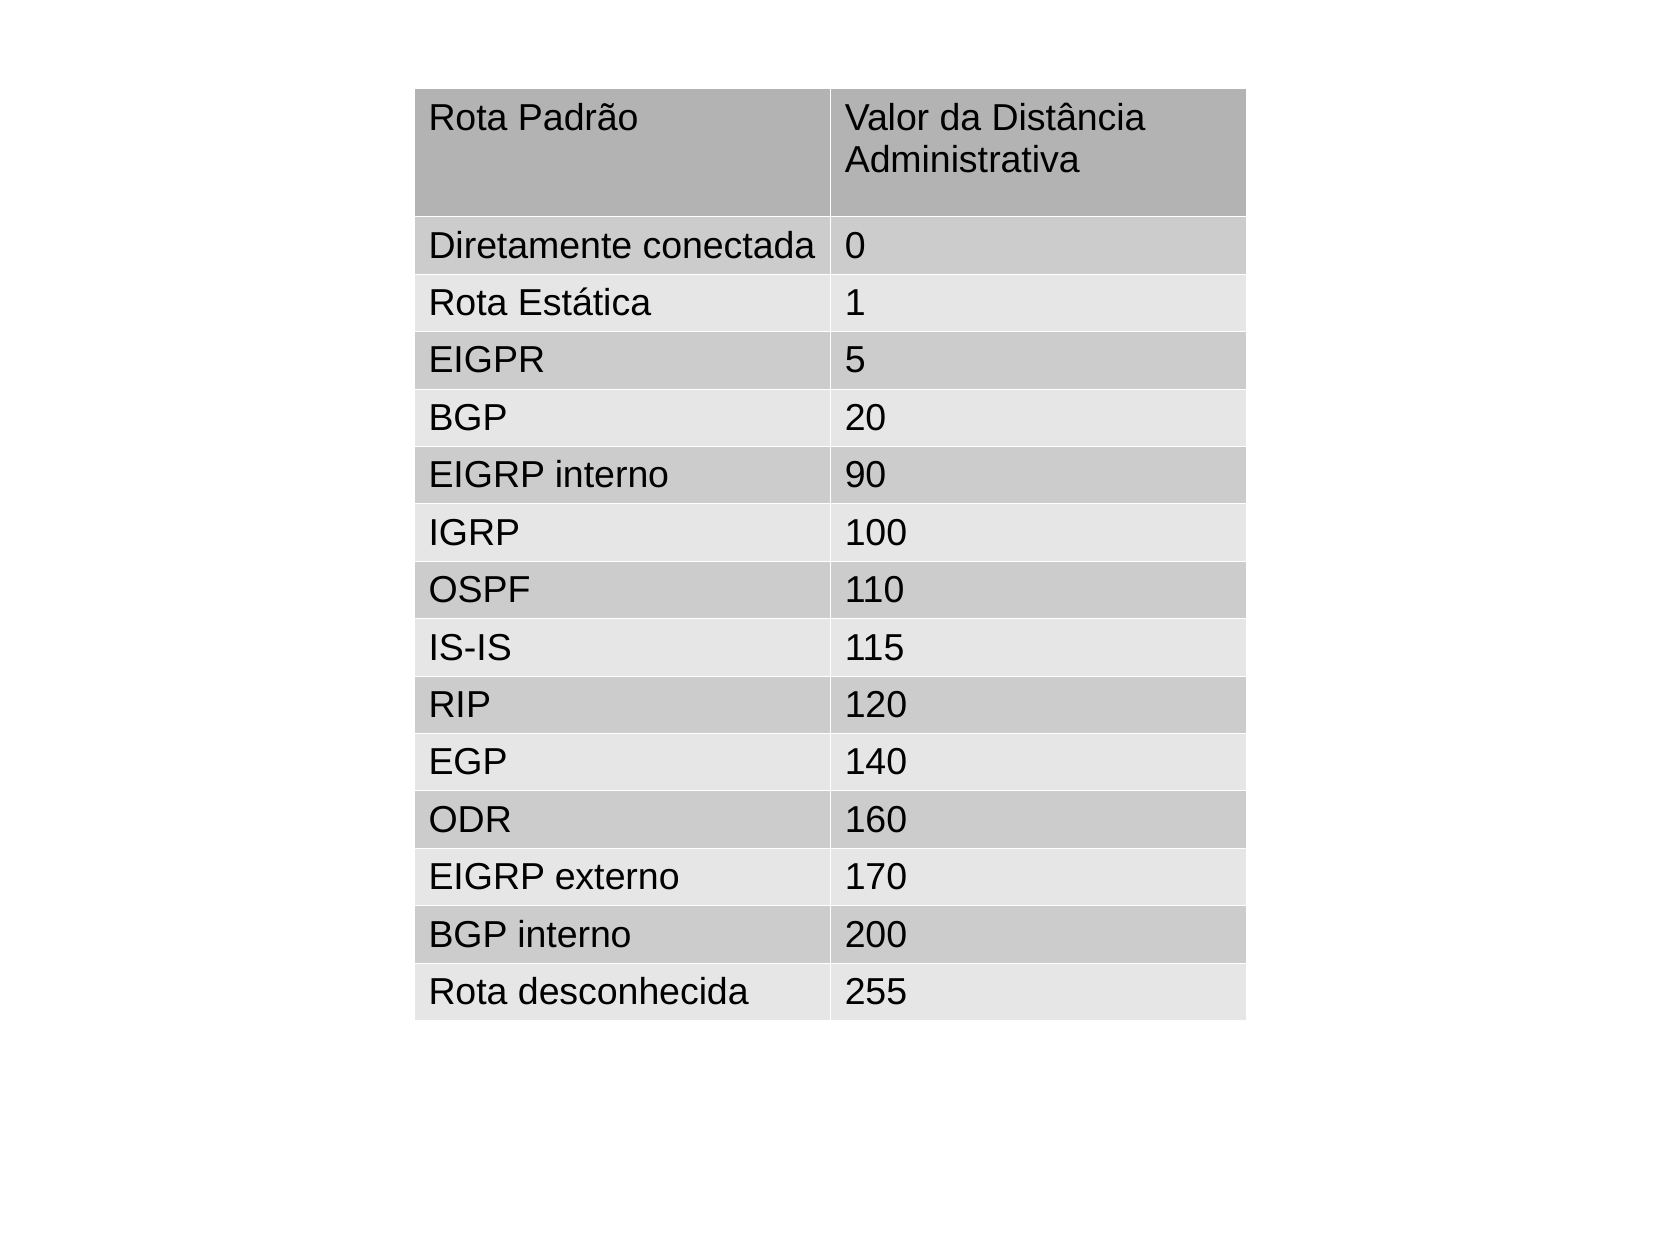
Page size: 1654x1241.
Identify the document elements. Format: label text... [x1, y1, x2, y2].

table_cell 20 [831, 390, 1246, 446]
table_cell 5 [831, 332, 1246, 389]
table_header Rota Padrão [415, 89, 830, 216]
table_cell 120 [831, 677, 1246, 733]
table_cell Rota Estática [415, 275, 830, 331]
table_cell IGRP [415, 504, 830, 561]
table_cell 160 [831, 791, 1246, 848]
table_cell OSPF [415, 562, 830, 618]
table_cell 0 [831, 217, 1246, 274]
table_cell 1 [831, 275, 1246, 331]
table_cell 140 [831, 734, 1246, 790]
table_cell EGP [415, 734, 830, 790]
table_cell 100 [831, 504, 1246, 561]
table_cell RIP [415, 677, 830, 733]
table_cell EIGPR [415, 332, 830, 389]
table_cell EIGRP externo [415, 849, 830, 905]
table_cell Rota desconhecida [415, 964, 830, 1020]
table_cell BGP [415, 390, 830, 446]
table_cell 90 [831, 447, 1246, 503]
table_cell IS-IS [415, 619, 830, 676]
table_cell 170 [831, 849, 1246, 905]
table_cell Diretamente conectada [415, 217, 830, 274]
table_header Valor da Distância Administrativa [831, 89, 1246, 216]
table_cell 200 [831, 906, 1246, 963]
table_cell 255 [831, 964, 1246, 1020]
table_cell 115 [831, 619, 1246, 676]
table_cell EIGRP interno [415, 447, 830, 503]
table_cell BGP interno [415, 906, 830, 963]
table_cell 110 [831, 562, 1246, 618]
table_cell ODR [415, 791, 830, 848]
